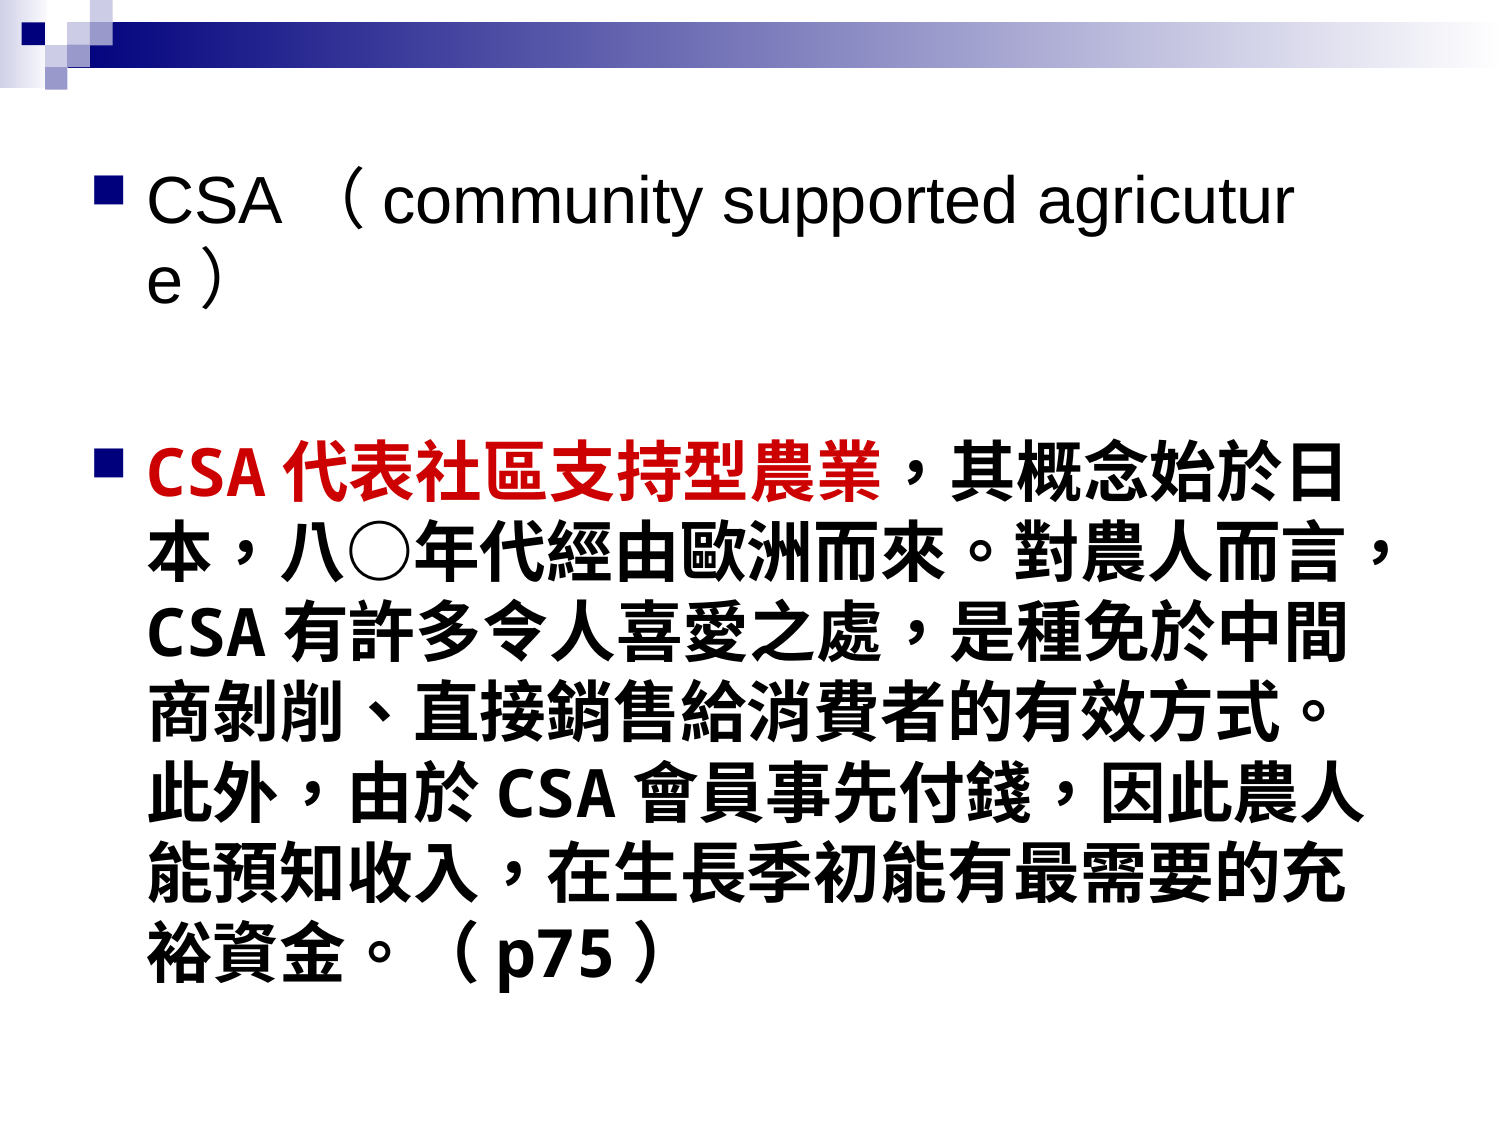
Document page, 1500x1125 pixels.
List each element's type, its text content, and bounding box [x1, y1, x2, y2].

list CSA（community supported agricuture） CSA代表社區支持型農業，其概念始於日本，八○年代經由歐洲而來。對農人而言，CSA有許多令人喜愛之處，是種免於中間商剝削、直接銷售給消費者的有效方式。此外，由於CSA會員事先付錢，因此農人能預知收入，在生長季初能有最需要的充裕資金。（p75） [75, 148, 1426, 1035]
